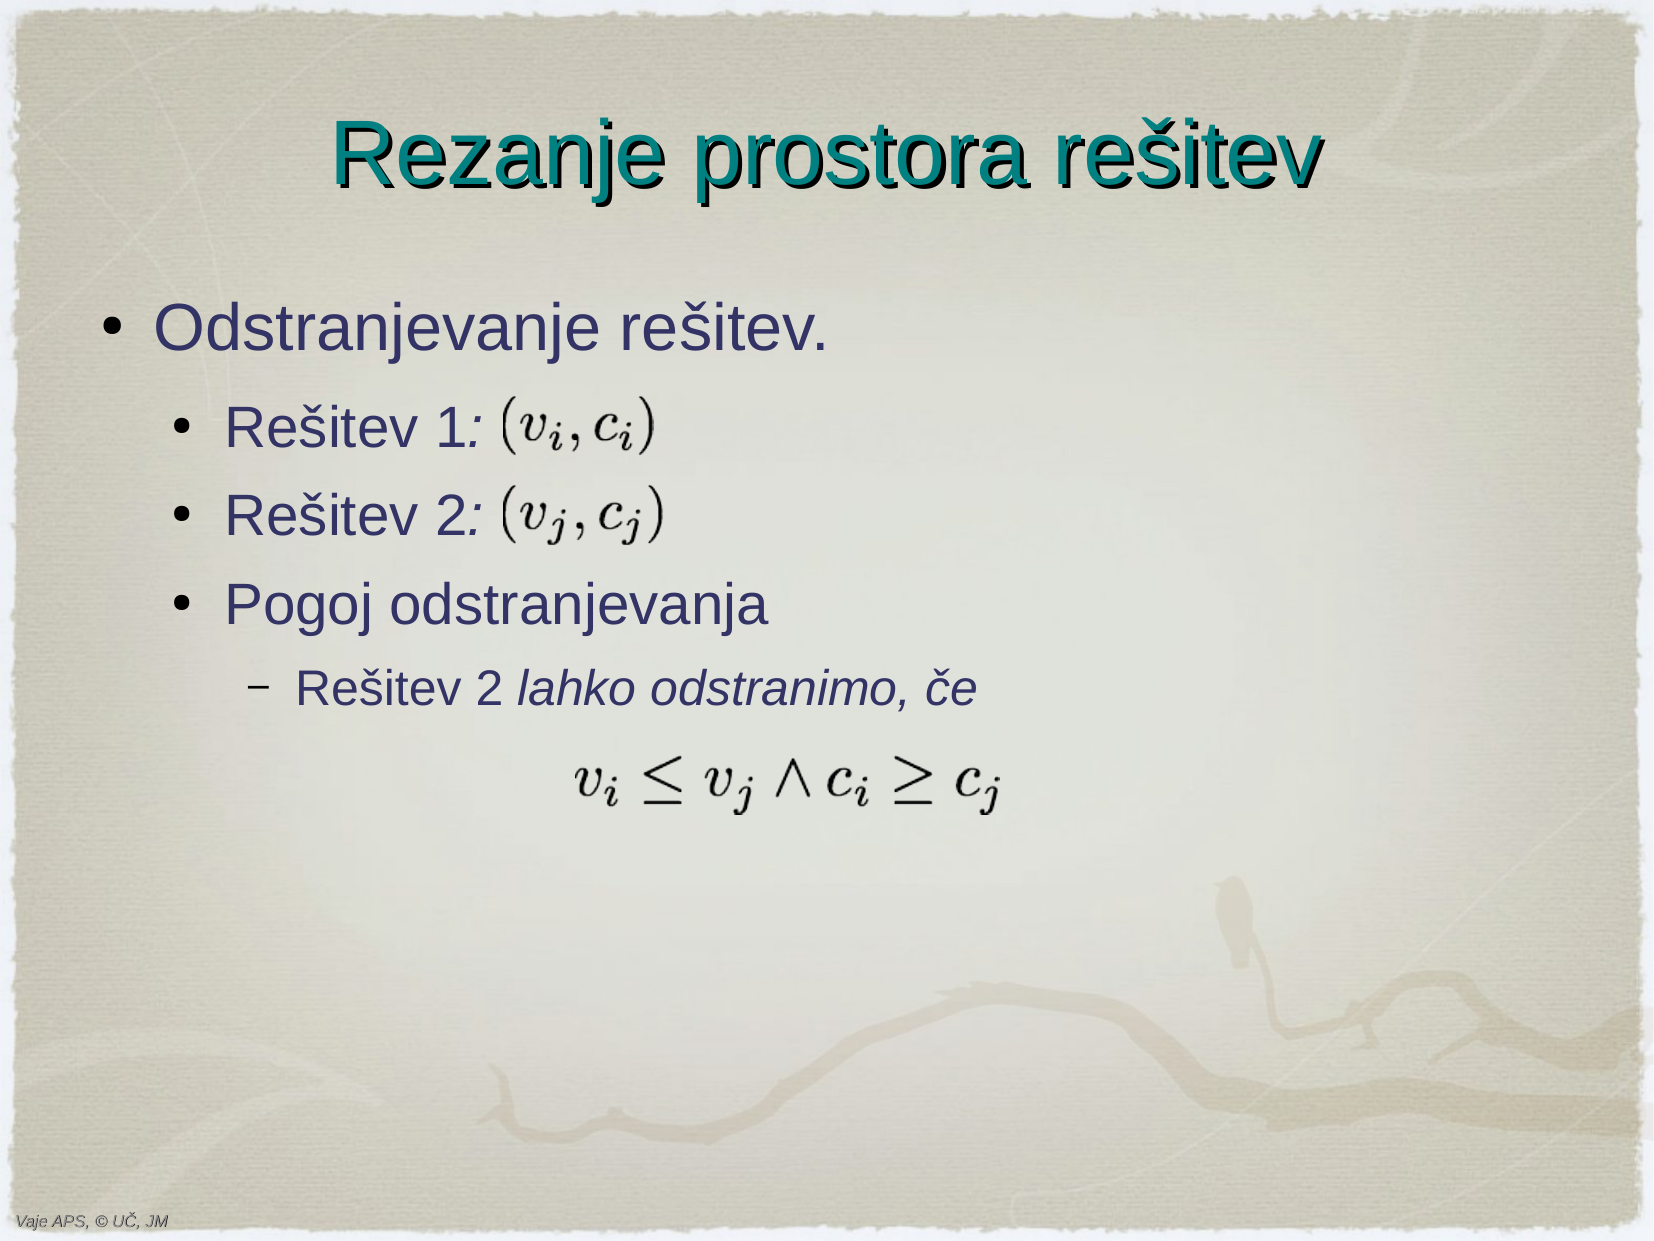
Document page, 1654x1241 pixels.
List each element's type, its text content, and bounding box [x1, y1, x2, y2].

title Rezanje prostora rešitev [82, 49, 1571, 257]
picture [0, 0, 1654, 1241]
list Odstranjevanje rešitev. Rešitev 1: Rešitev 2: Pogoj odstranjevanja Rešitev 2 lahko odstranimo, če [82, 290, 1571, 1109]
